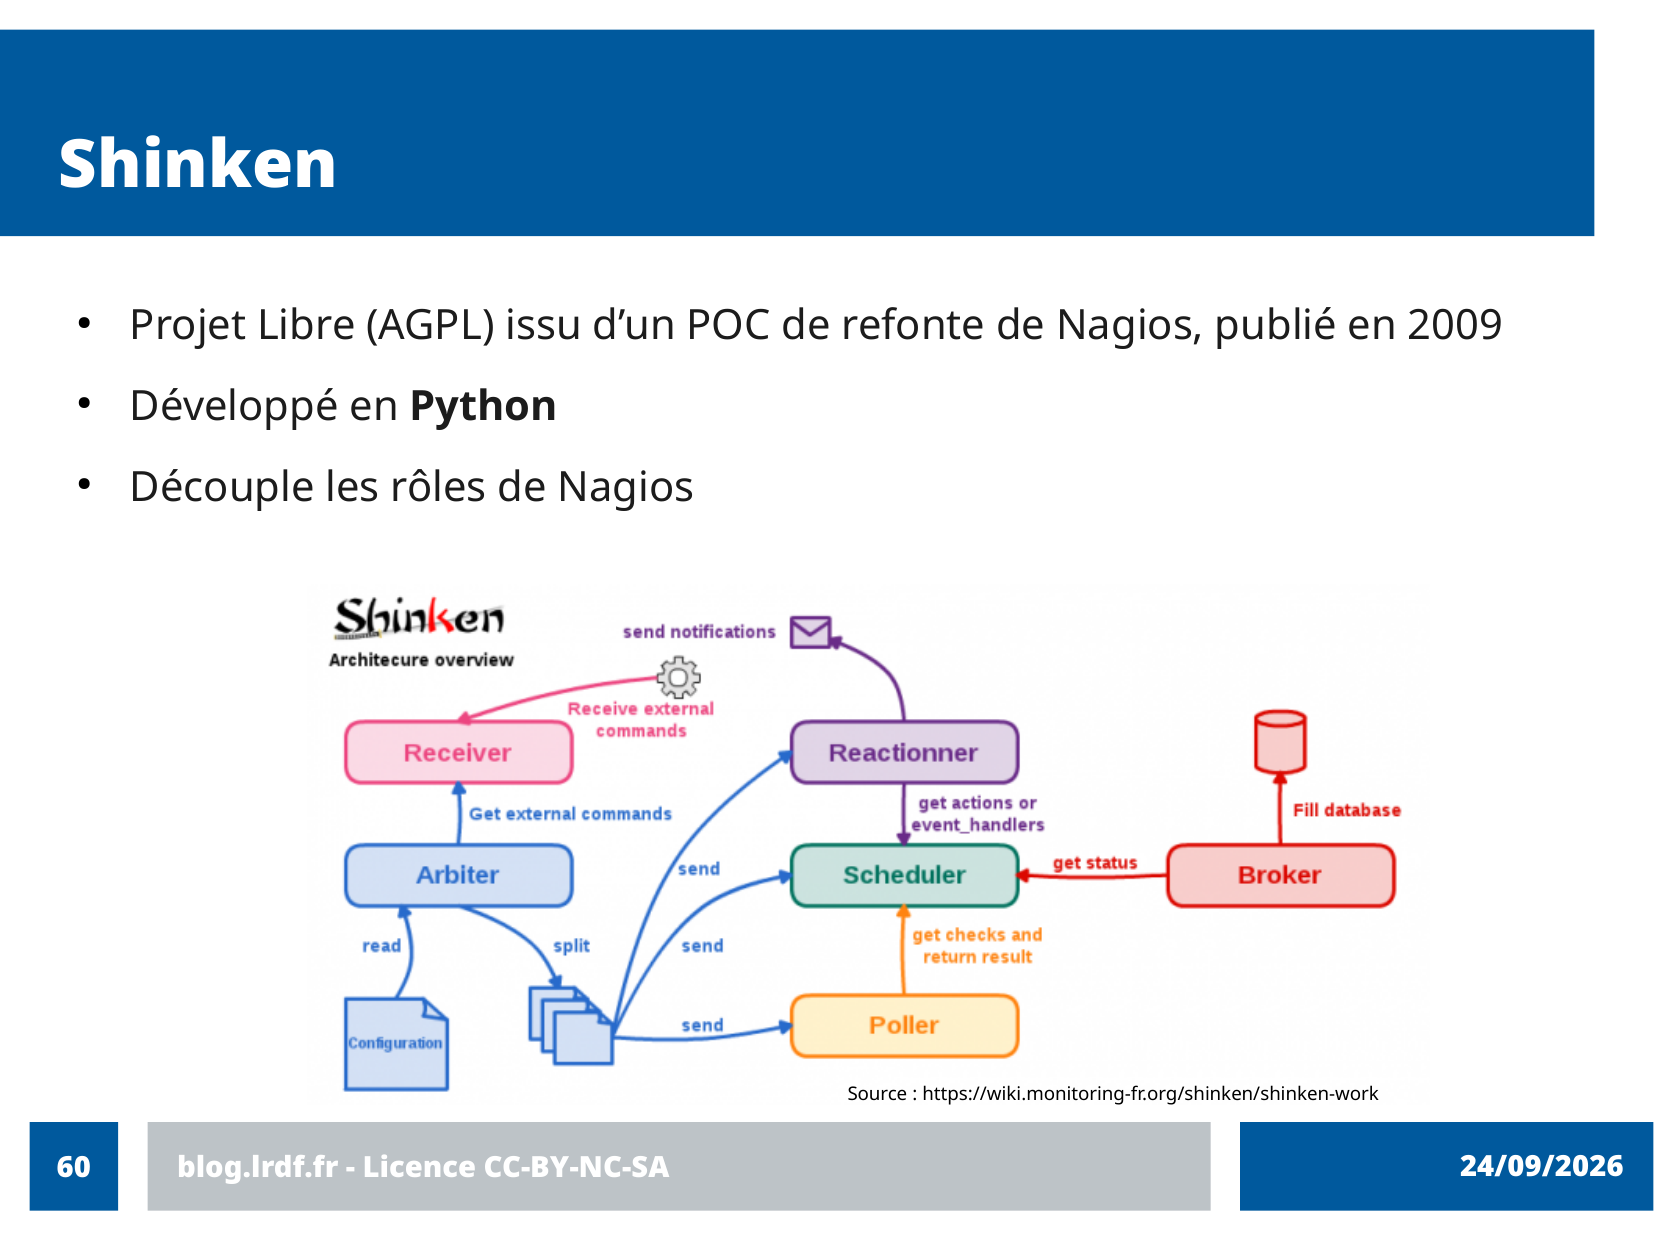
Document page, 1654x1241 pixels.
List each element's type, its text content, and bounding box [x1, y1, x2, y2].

title Shinken [59, 59, 1595, 207]
text_box Source : https://wiki.monitoring-fr.org/shinken/shinken-work [832, 1073, 1447, 1112]
picture [307, 584, 1430, 1105]
list Projet Libre (AGPL) issu d’un POC de refonte de Nagios, publié en 2009 Développé en Python Découple les rôles de Nagios [59, 295, 1565, 1063]
